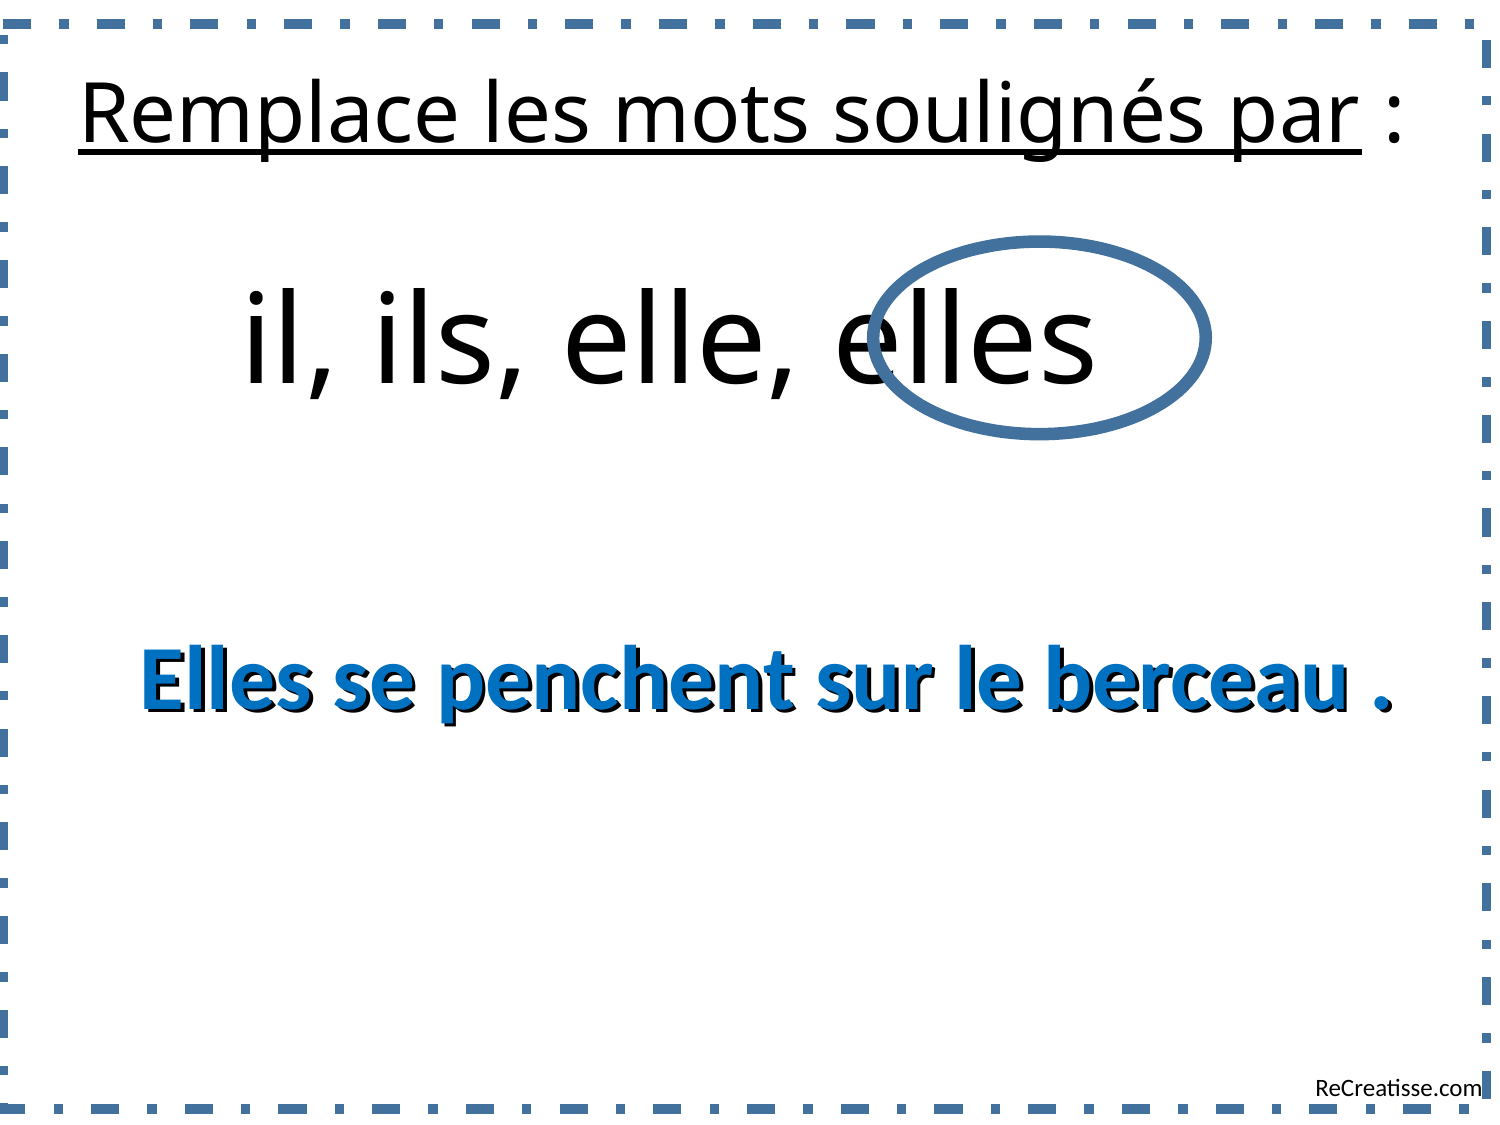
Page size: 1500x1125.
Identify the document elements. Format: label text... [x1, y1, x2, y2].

text_box Remplace les mots soulignés par : il, ils, elle, elles [882, 248, 1199, 416]
text_box ReCreatisse.com [1300, 1064, 1498, 1109]
text_box Elles se penchent sur le berceau . [125, 610, 1411, 735]
text_box Remplace les mots soulignés par : il, ils, elle, elles [63, 51, 1500, 416]
